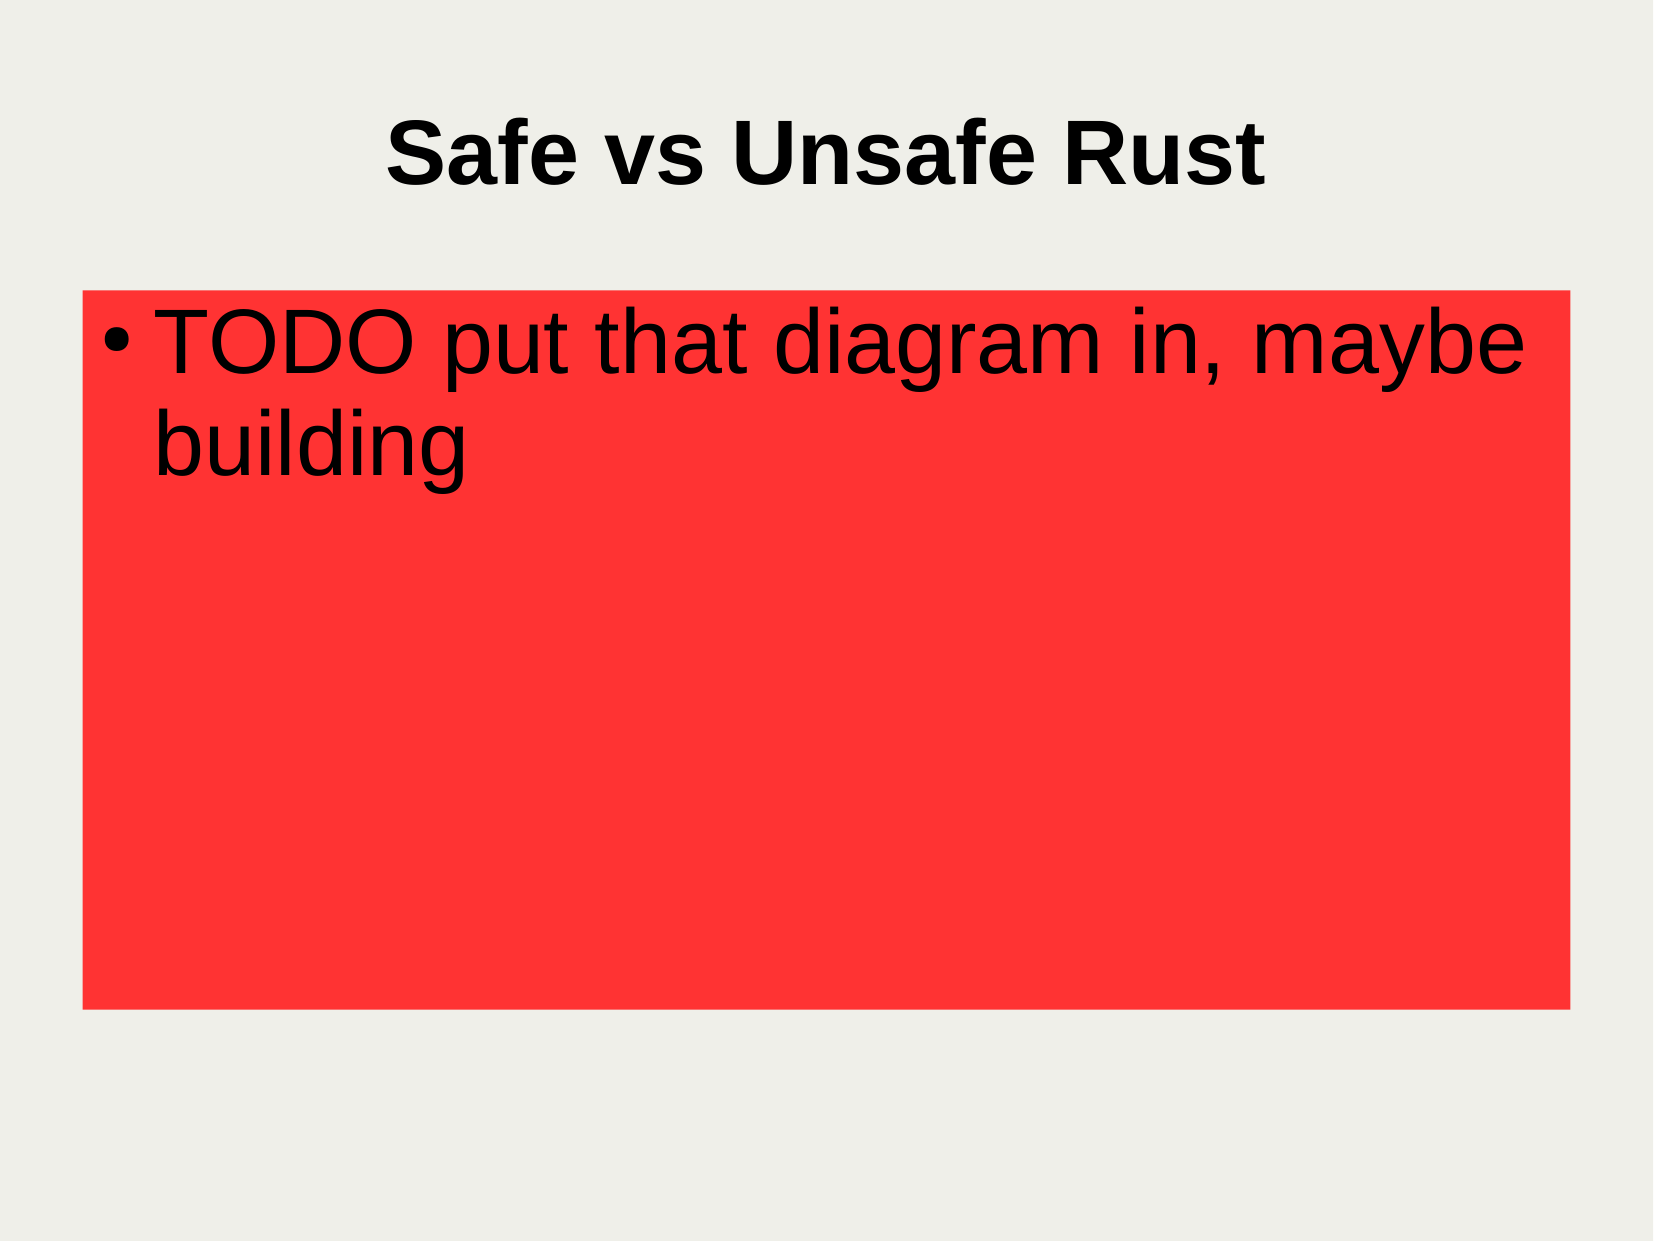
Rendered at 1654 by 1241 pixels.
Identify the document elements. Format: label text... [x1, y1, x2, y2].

picture [0, 0, 1654, 1241]
title Safe vs Unsafe Rust [82, 49, 1571, 257]
list TODO put that diagram in, maybe building [82, 290, 1571, 1010]
